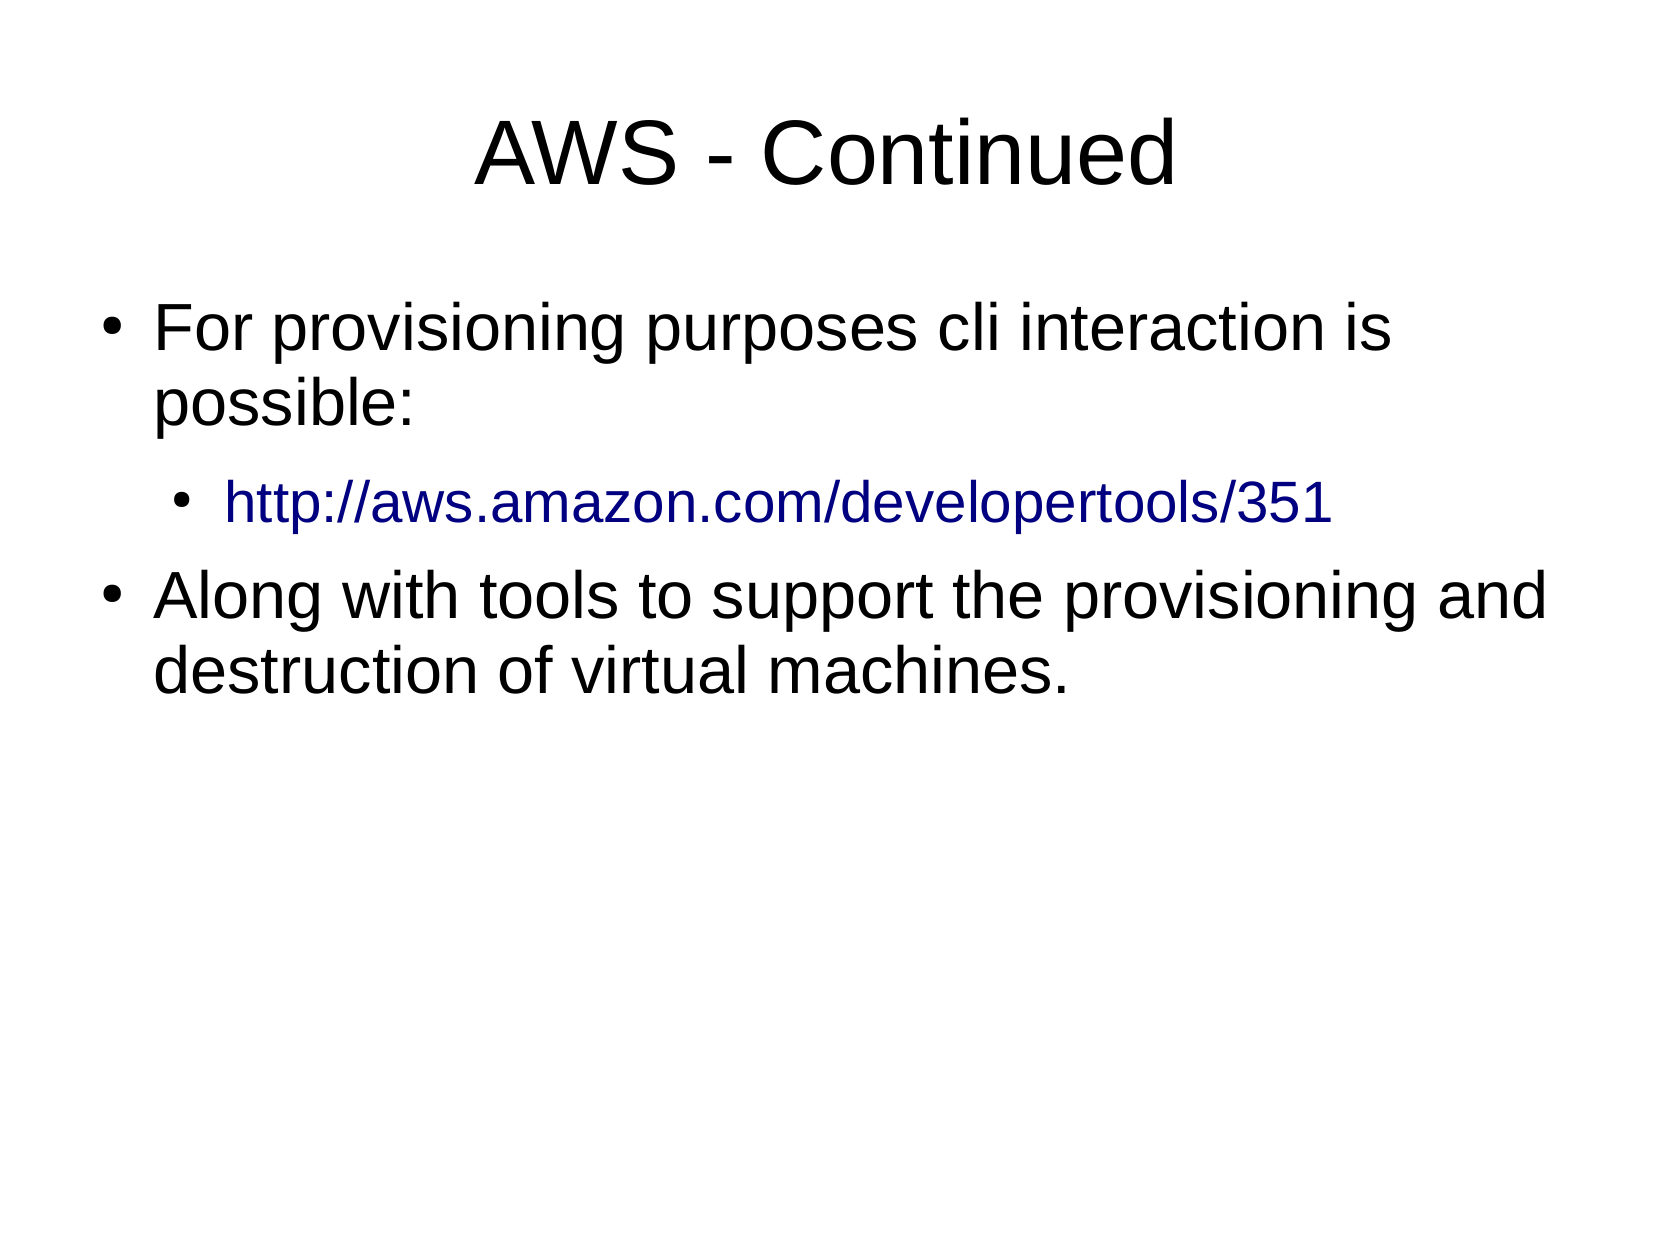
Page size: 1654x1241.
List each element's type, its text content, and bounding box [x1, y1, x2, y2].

list For provisioning purposes cli interaction is possible: http://aws.amazon.com/developertools/351 Along with tools to support the provisioning and destruction of virtual machines. [82, 290, 1571, 1109]
title AWS - Continued [82, 49, 1571, 257]
